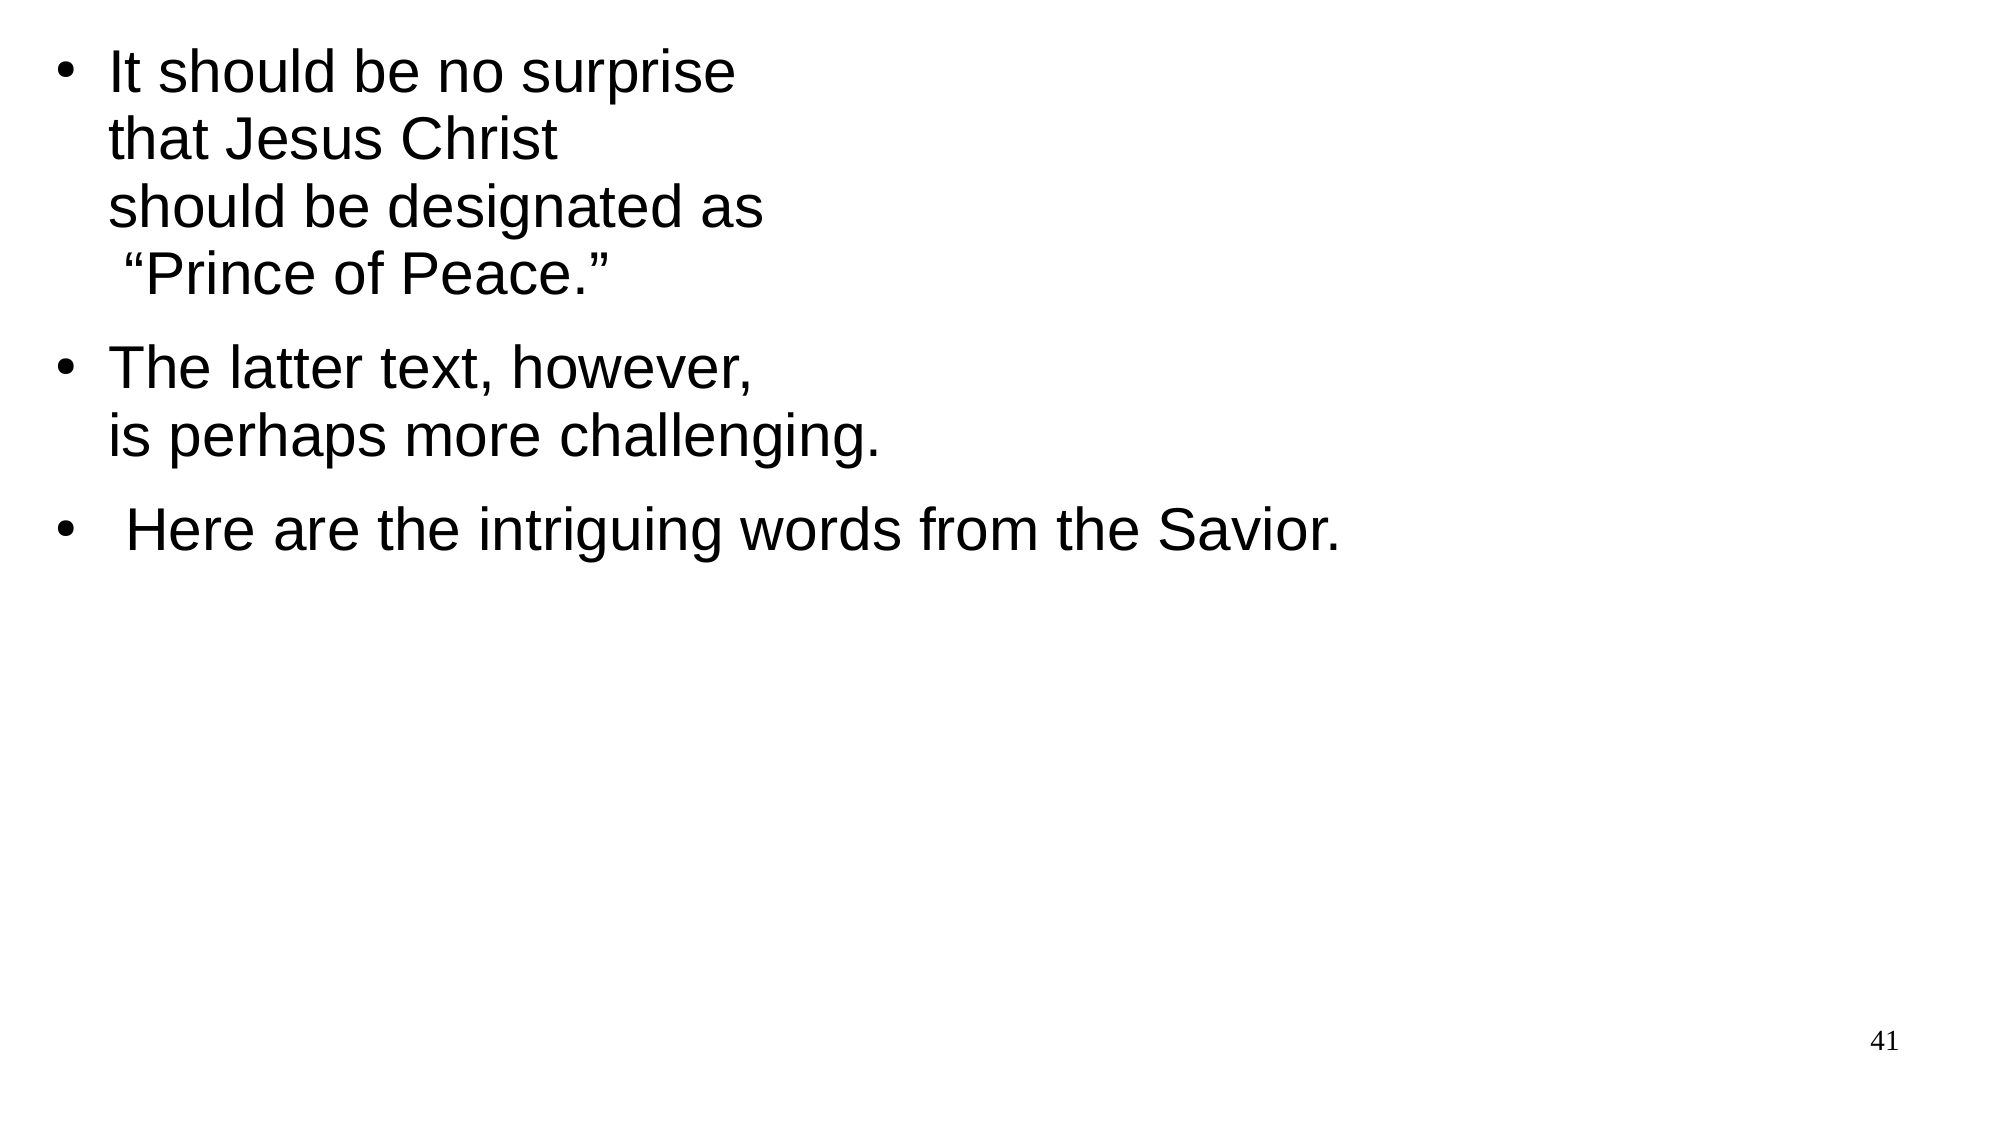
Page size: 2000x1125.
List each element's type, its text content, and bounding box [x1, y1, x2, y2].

list It should be no surprise that Jesus Christ should be designated as “Prince of Peace.” The latter text, however, is perhaps more challenging. Here are the intriguing words from the Savior. [37, 37, 1988, 1088]
